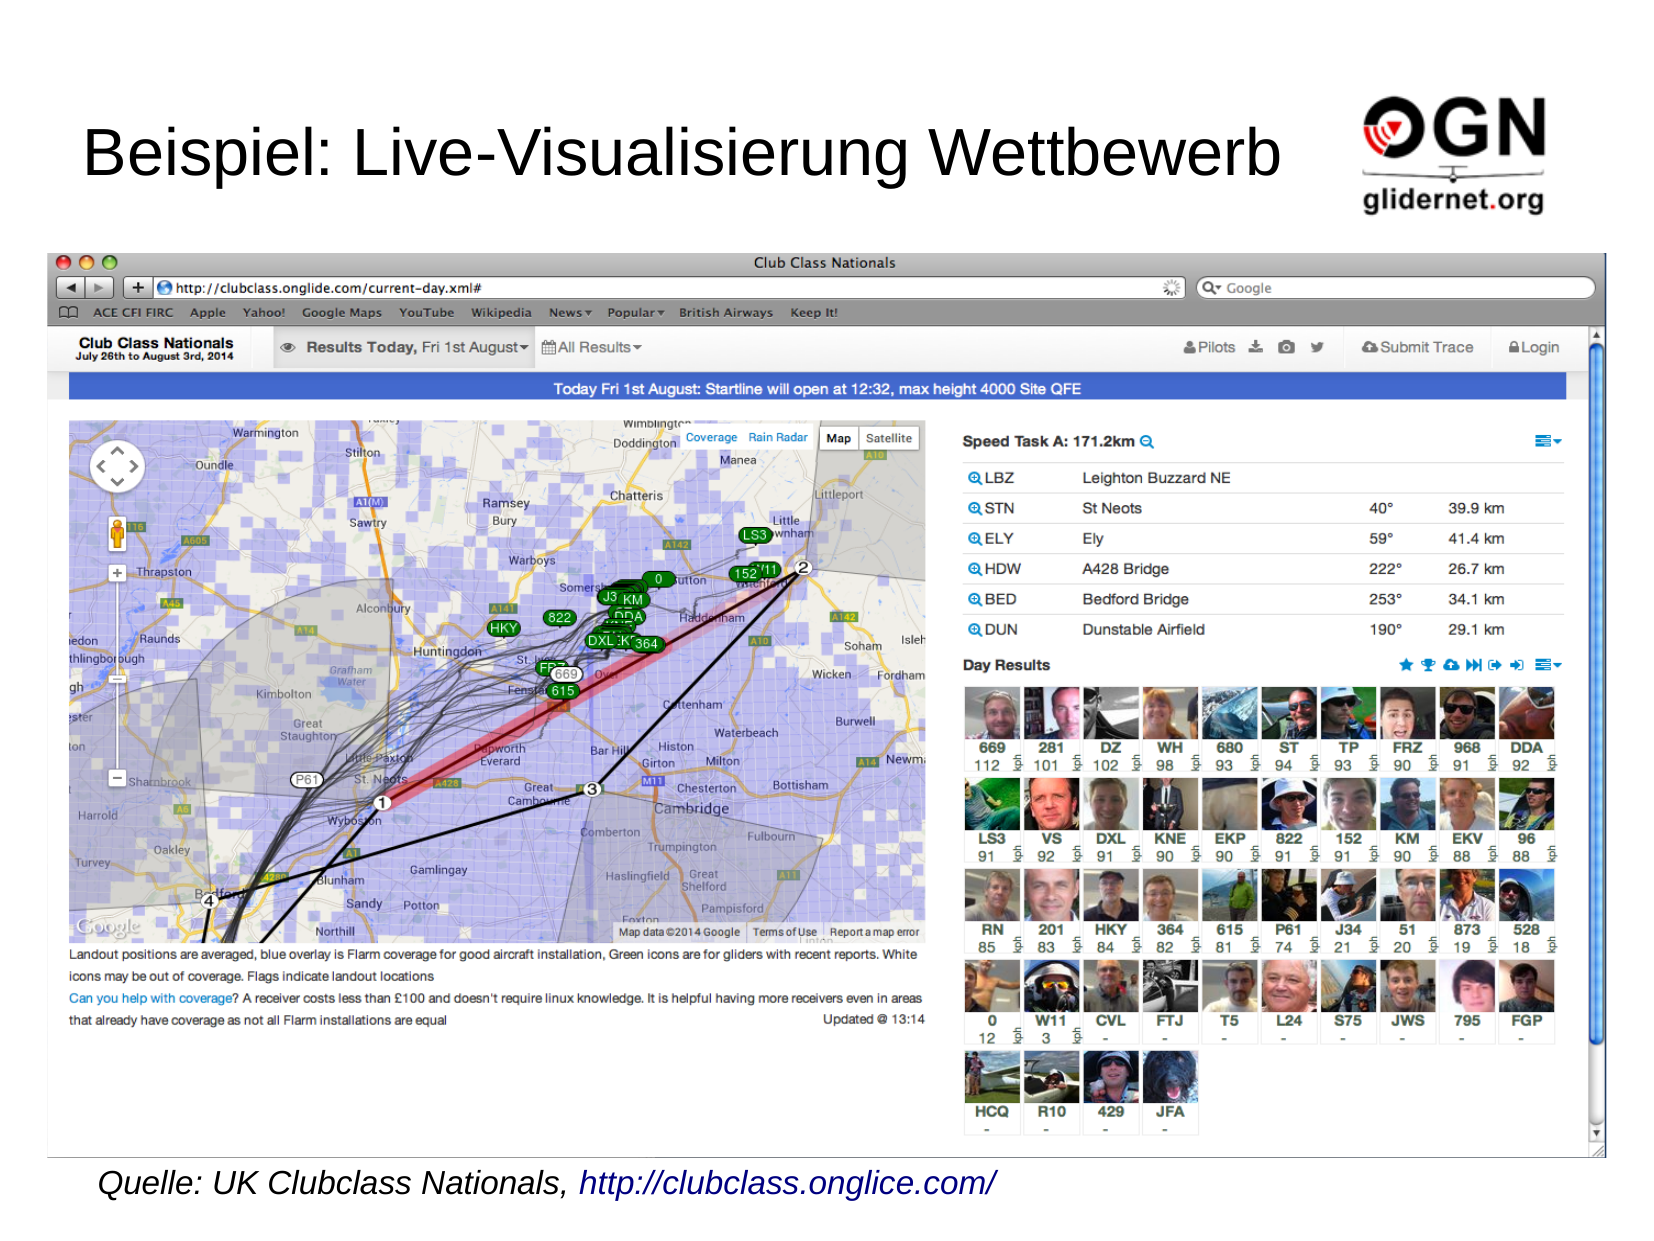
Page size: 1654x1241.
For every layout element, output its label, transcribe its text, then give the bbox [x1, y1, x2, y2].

picture [47, 34, 1607, 1158]
title Beispiel: Live-Visualisierung Wettbewerb [82, 48, 1337, 253]
text_box Quelle: UK Clubclass Nationals, http://clubclass.onglice.com/ [82, 1157, 1571, 1241]
